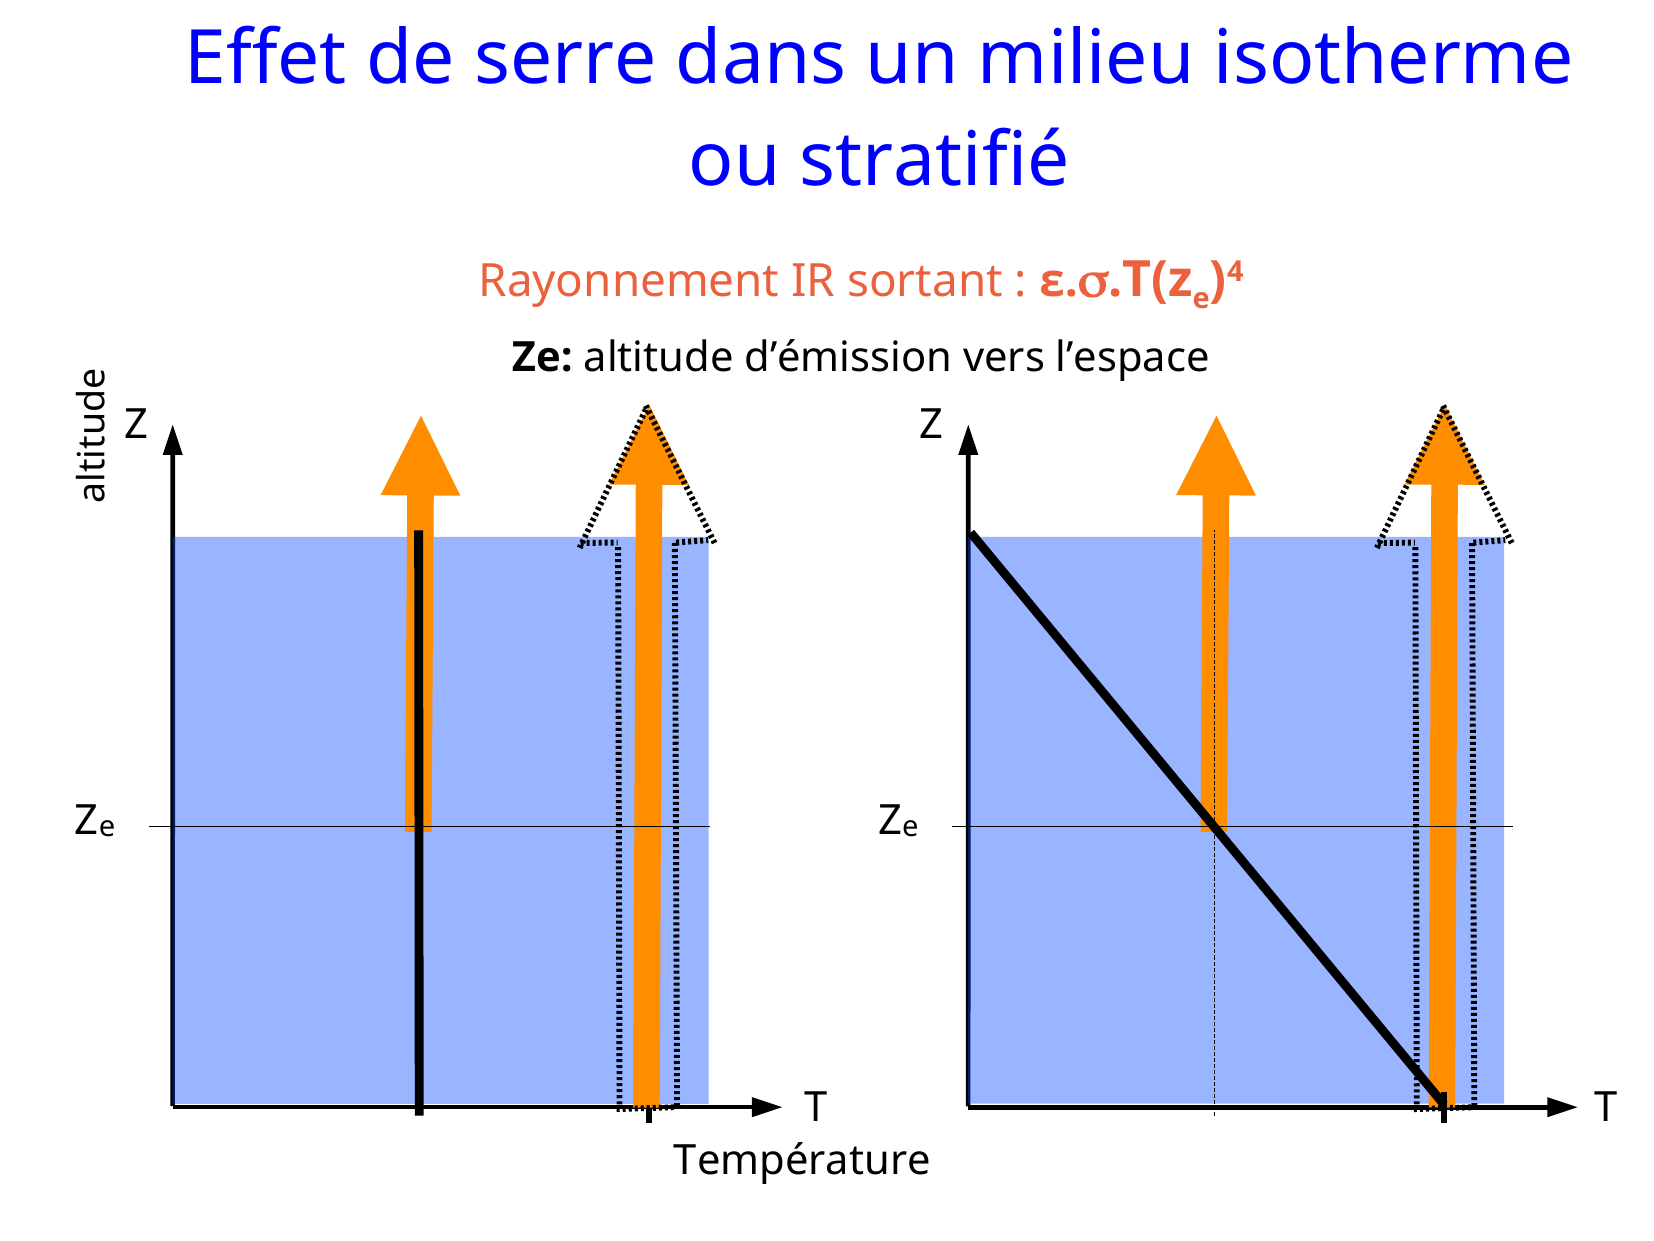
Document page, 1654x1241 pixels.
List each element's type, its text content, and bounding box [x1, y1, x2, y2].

text_box altitude [48, 319, 116, 552]
text_box Rayonnement IR sortant : ε..T(ze)4 Ze: altitude d’émission vers l’espace [330, 223, 1393, 367]
text_box T [1577, 1077, 1635, 1139]
text_box Ze [58, 790, 133, 852]
text_box [1226, 827, 1429, 1077]
text_box [981, 536, 1202, 801]
text_box Z [116, 395, 165, 457]
text_box [172, 827, 414, 1104]
text_box [1228, 536, 1431, 826]
text_box [424, 827, 634, 1104]
text_box T [788, 1077, 845, 1139]
text_box Température [657, 1130, 949, 1192]
text_box [1456, 827, 1505, 1104]
text_box [172, 536, 406, 826]
text_box [1457, 536, 1505, 826]
text_box [661, 536, 709, 826]
text_box [968, 538, 1200, 826]
text_box [432, 536, 635, 826]
text_box [660, 827, 709, 1104]
text_box Effet de serre dans un milieu isotherme ou stratifié [133, 27, 1626, 184]
text_box Z [903, 395, 961, 457]
text_box Ze [861, 790, 936, 852]
text_box [968, 827, 1428, 1104]
